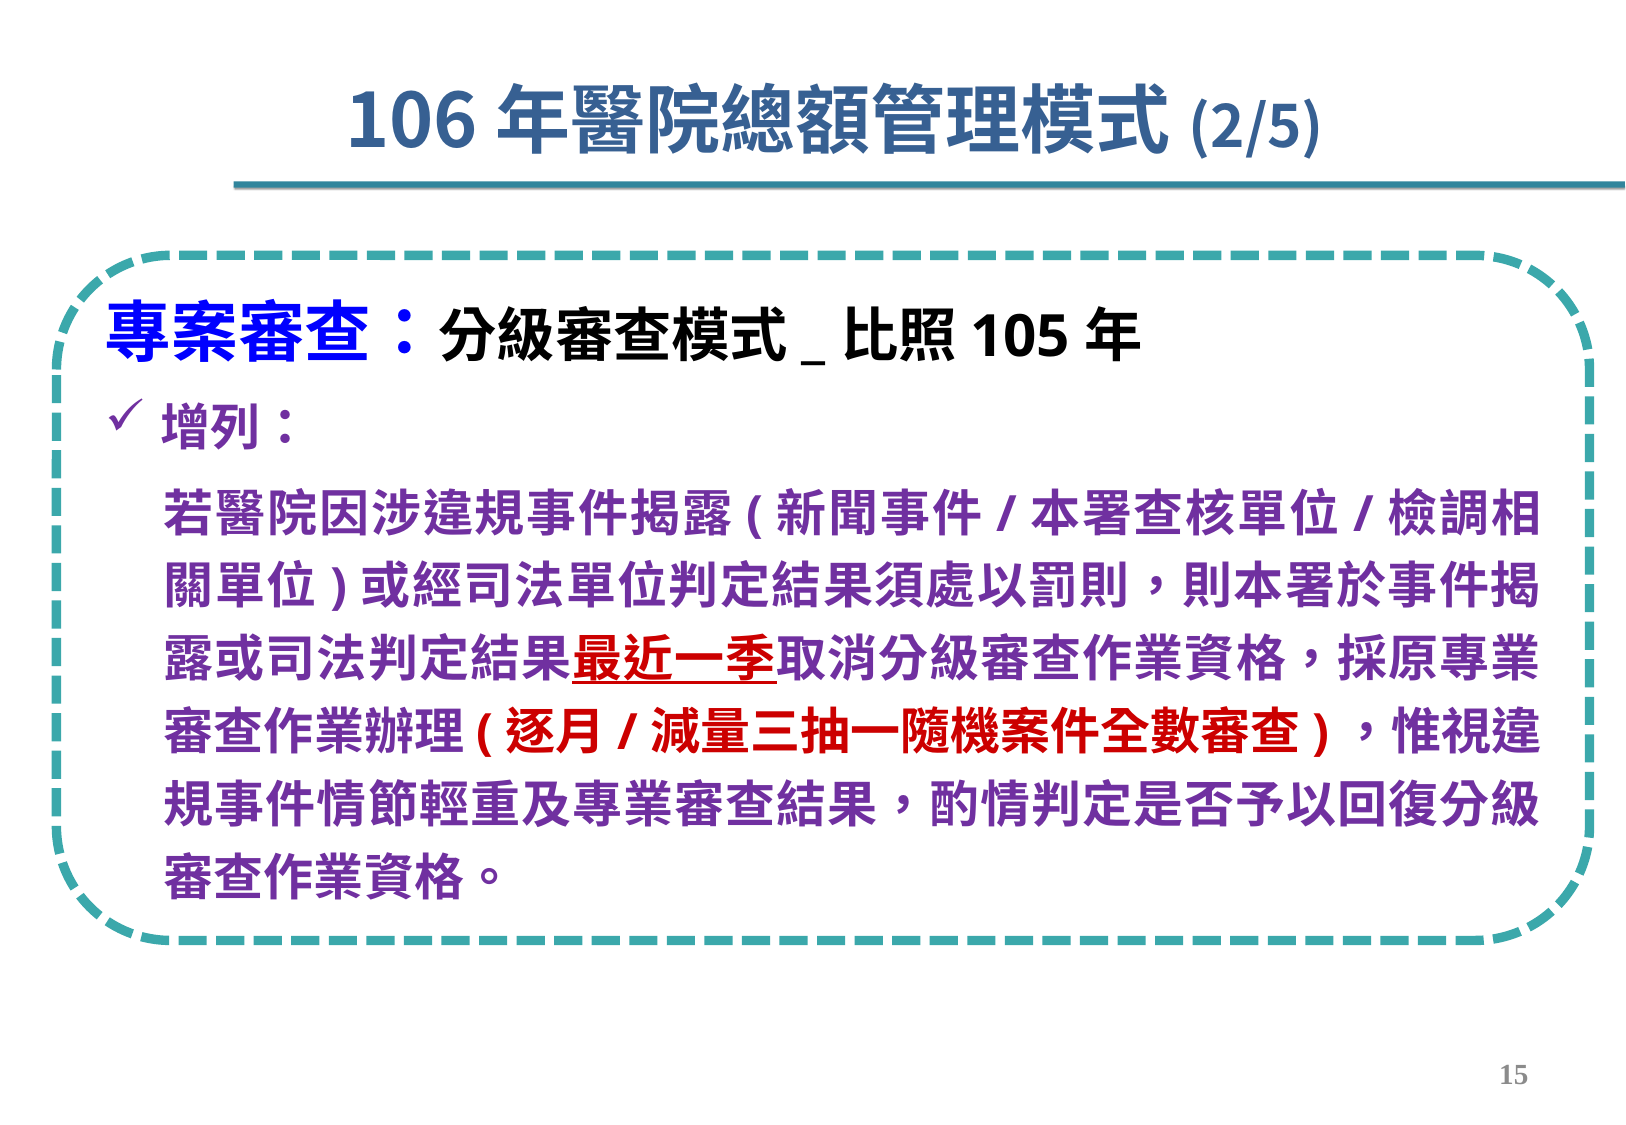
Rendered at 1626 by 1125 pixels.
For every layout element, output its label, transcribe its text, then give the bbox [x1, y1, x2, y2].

slide_number <編號> [1164, 1042, 1544, 1103]
text_box 專案審查：分級審查模式_比照105年 增列： 若醫院因涉違規事件揭露(新聞事件/本署查核單位/檢調相關單位)或經司法單位判定結果須處以罰則，則本署於事件揭露或司法判定結果最近一季取消分級審查作業資格，採原專業審查作業辦理(逐月/減量三抽一隨機案件全數審查)，惟視違規事件情節輕重及專業審查結果，酌情判定是否予以回復分級審查作業資格。 [56, 255, 1590, 941]
title 106年醫院總額管理模式(2/5) [245, 42, 1424, 193]
